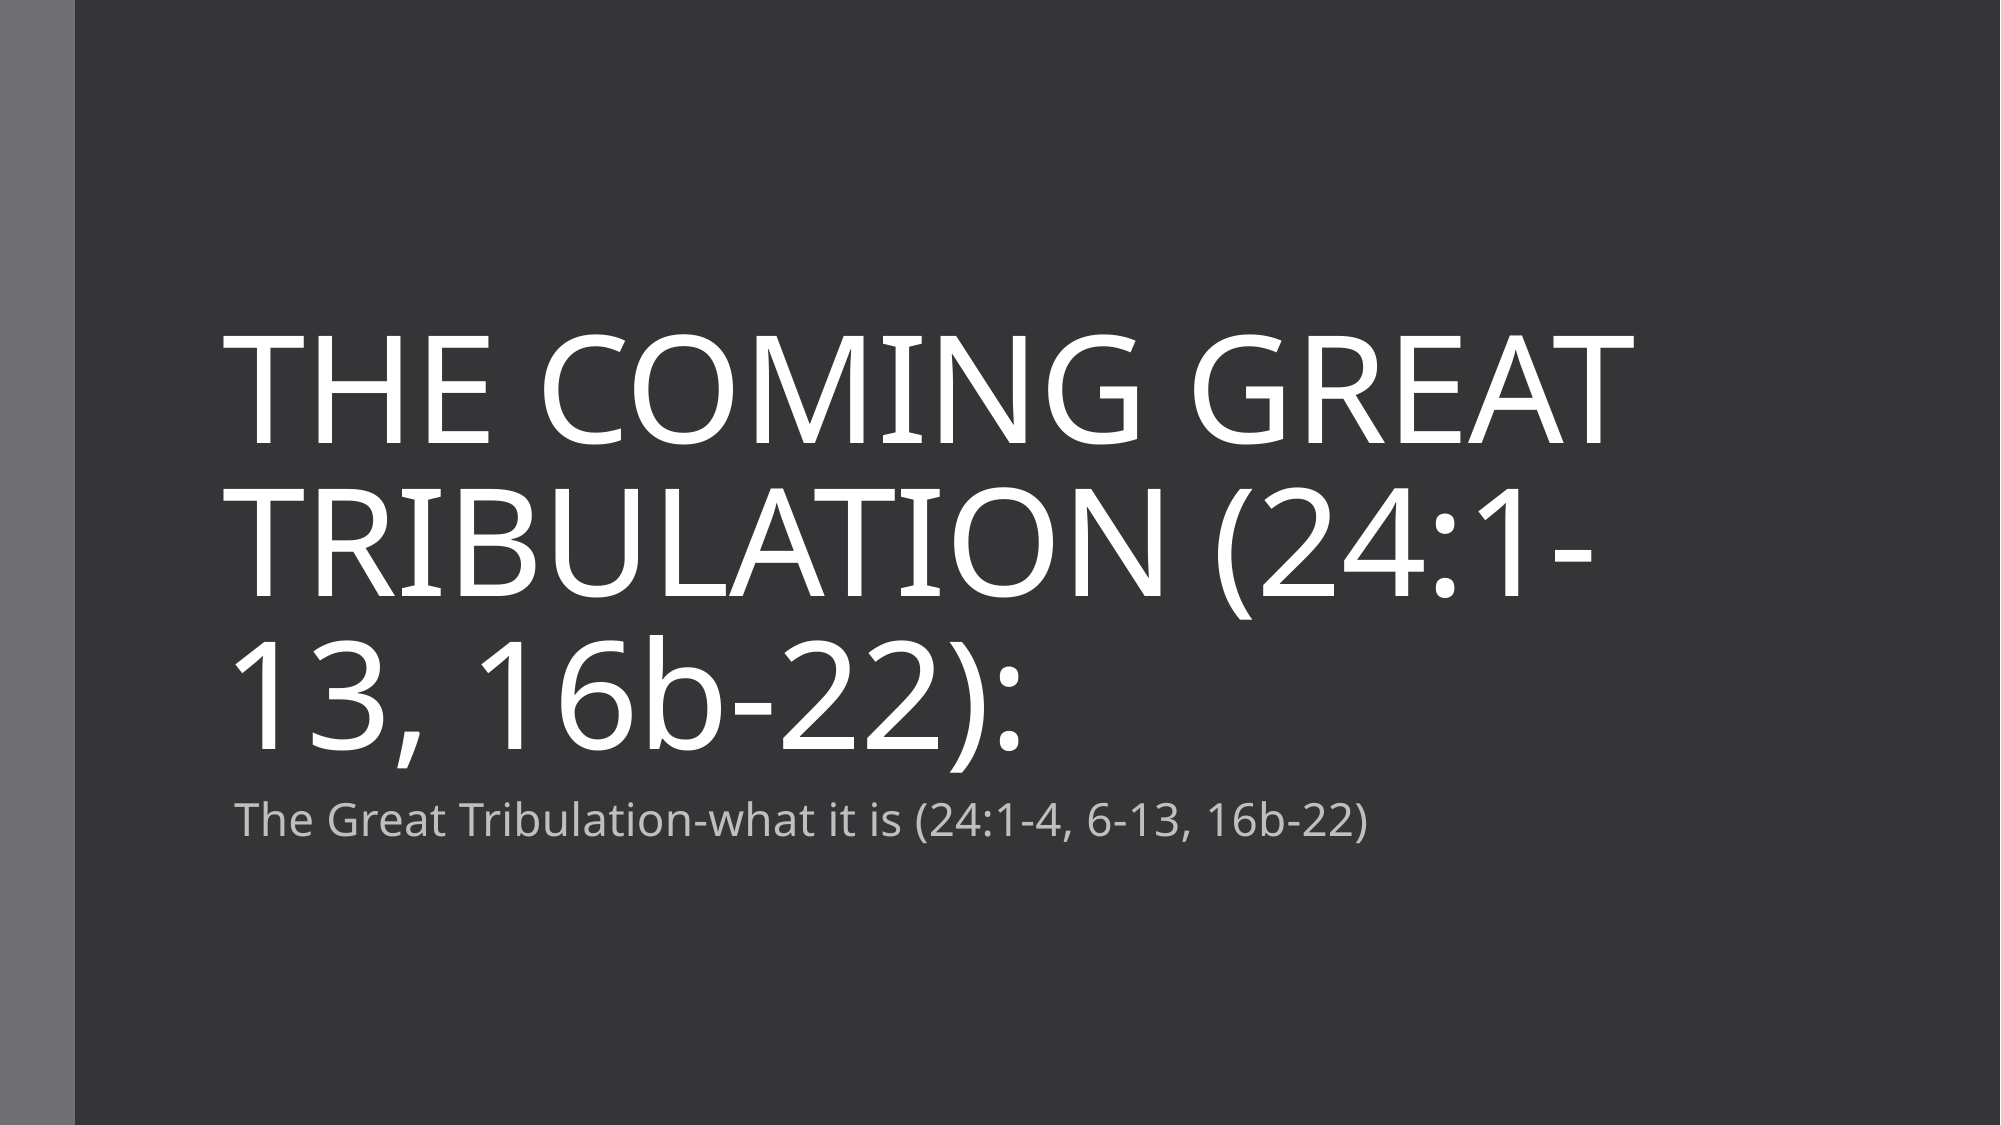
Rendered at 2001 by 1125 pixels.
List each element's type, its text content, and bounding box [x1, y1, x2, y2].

subtitle The Great Tribulation-what it is (24:1-4, 6-13, 16b-22) [206, 787, 1752, 1066]
title THE COMING GREAT TRIBULATION (24:1-13, 16b-22): [206, 124, 1752, 787]
